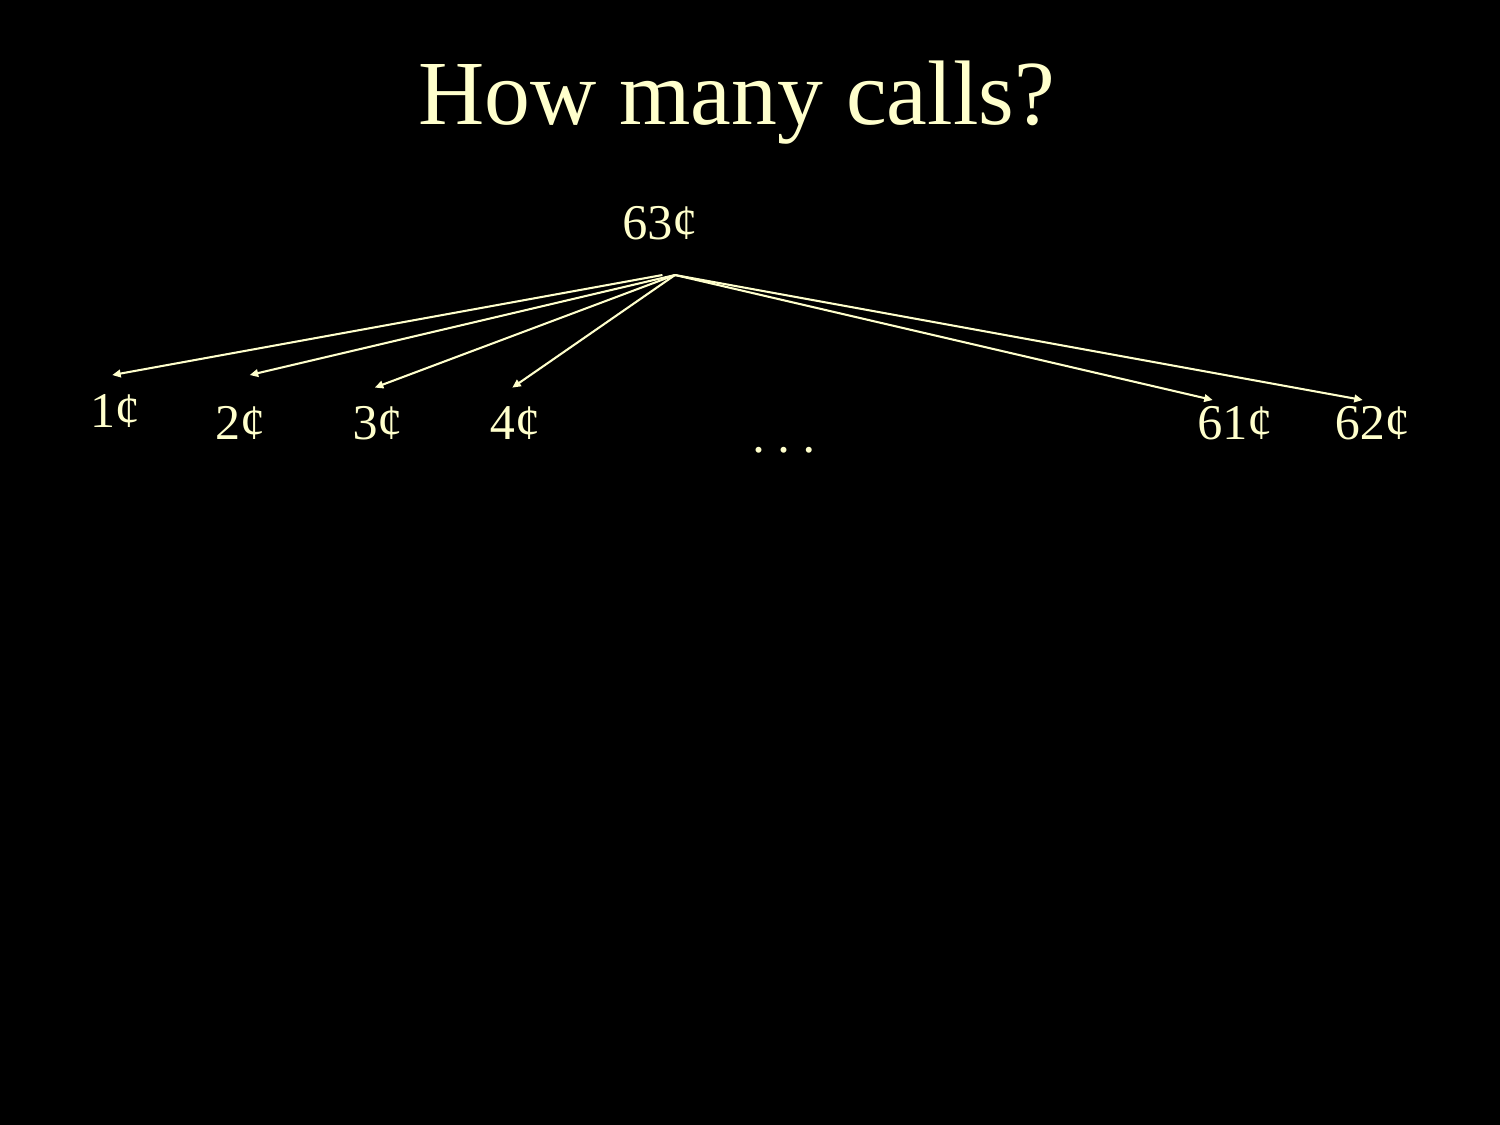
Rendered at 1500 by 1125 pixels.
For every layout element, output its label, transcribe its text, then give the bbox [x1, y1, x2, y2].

text_box 63¢ [607, 187, 713, 259]
text_box 2¢ [200, 387, 280, 459]
text_box 3¢ [337, 387, 418, 459]
text_box 62¢ [1320, 387, 1425, 459]
text_box . . . [737, 399, 830, 471]
text_box 4¢ [475, 387, 555, 459]
text_box 1¢ [75, 374, 155, 446]
title How many calls? [8, 35, 1467, 153]
text_box 61¢ [1182, 387, 1288, 459]
